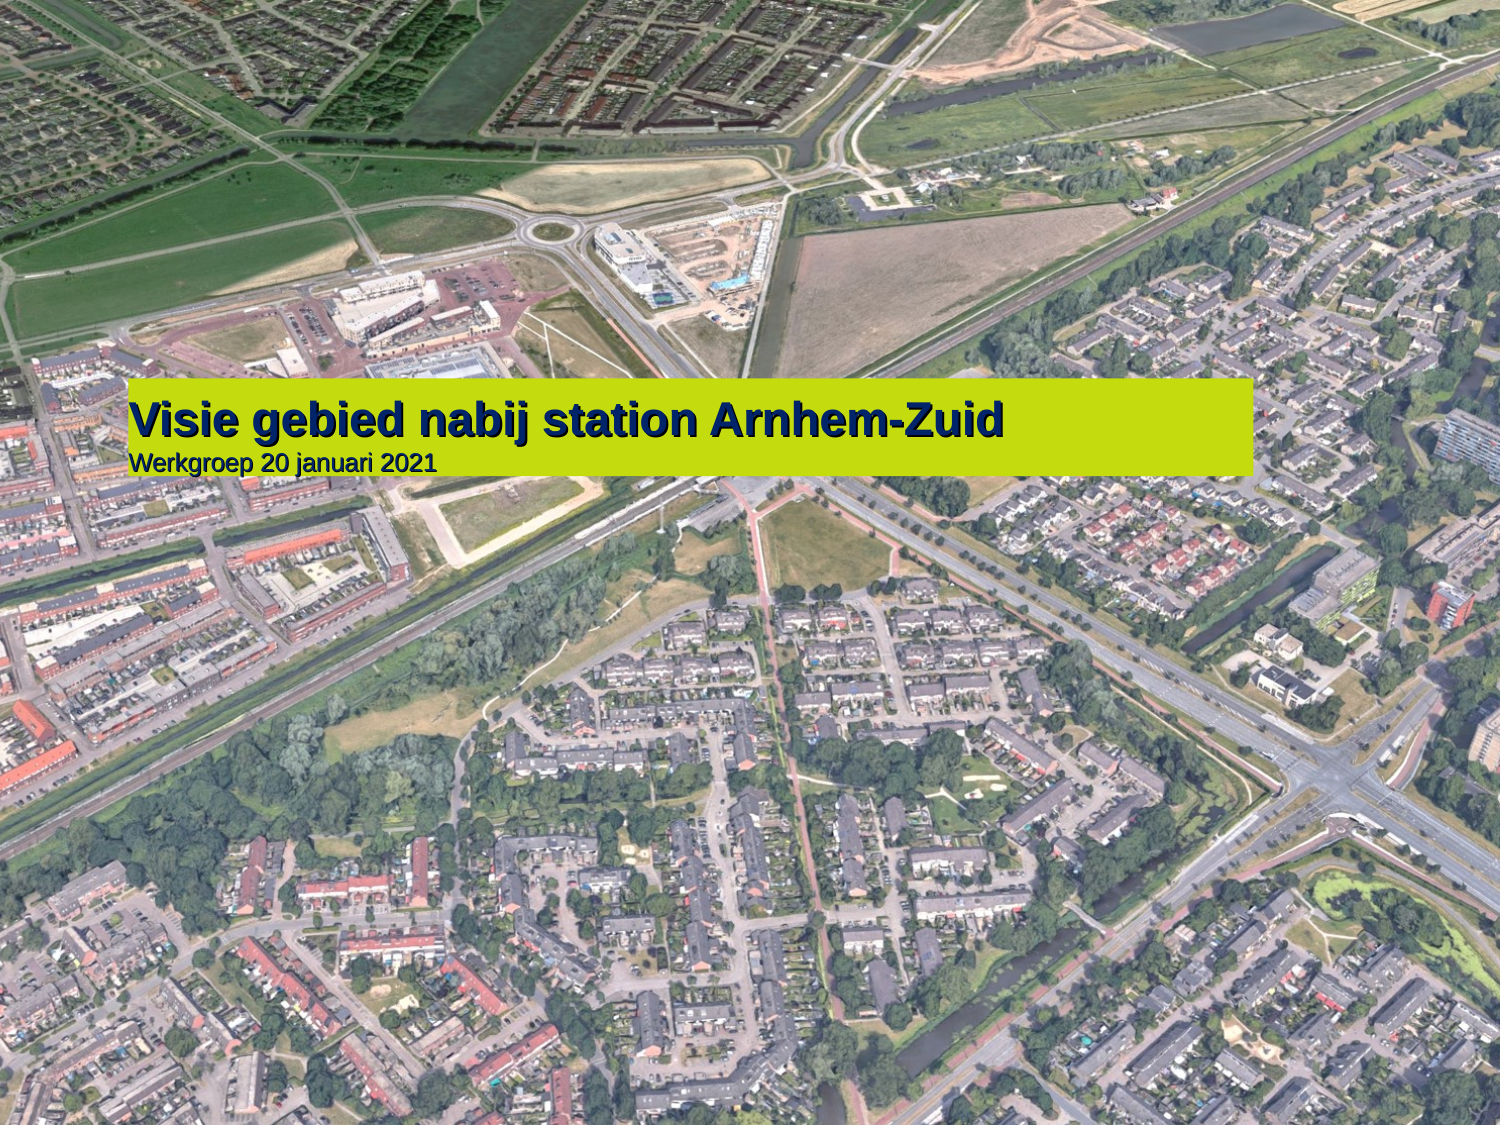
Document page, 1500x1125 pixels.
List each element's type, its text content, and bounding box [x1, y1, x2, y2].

picture [0, 0, 1500, 1125]
title Visie gebied nabij station Arnhem-Zuid Werkgroep 20 januari 2021 [128, 378, 1254, 477]
